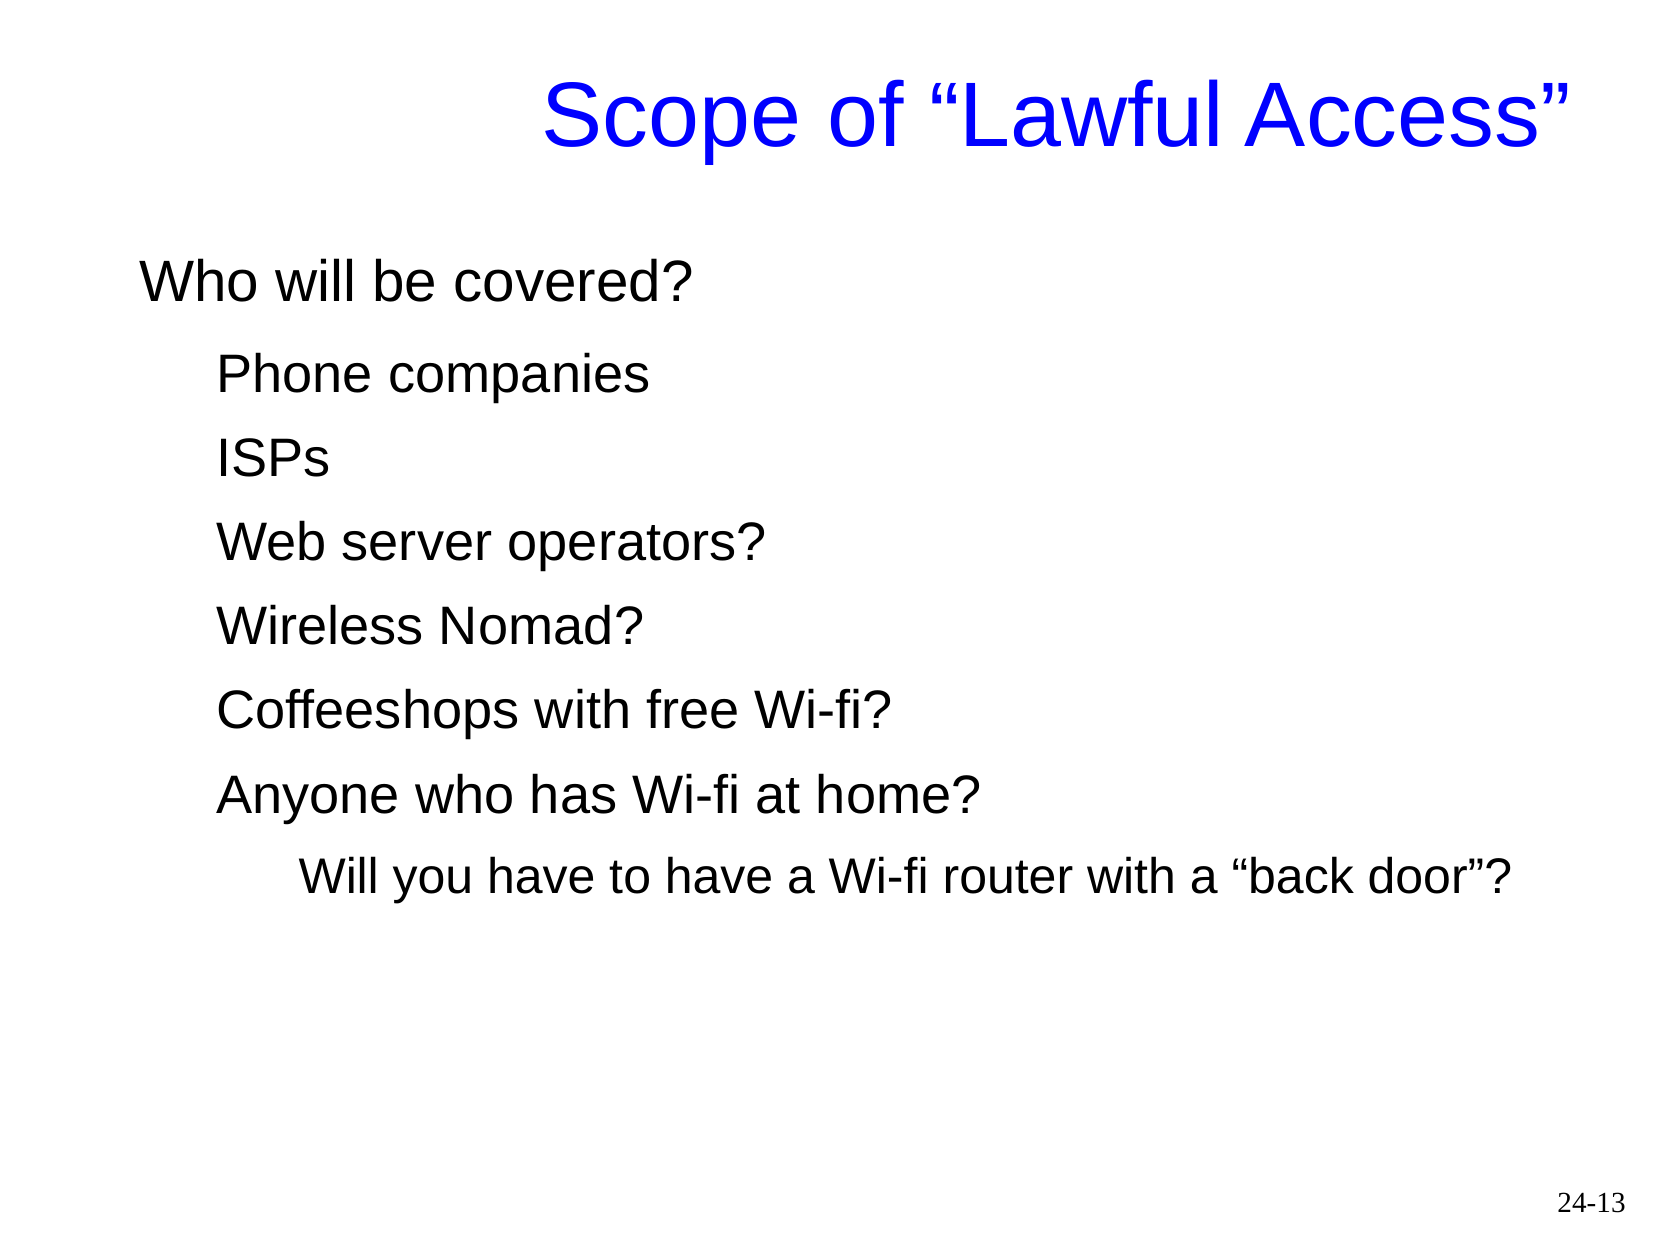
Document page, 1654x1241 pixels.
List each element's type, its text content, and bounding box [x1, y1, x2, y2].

title Scope of “Lawful Access” [84, 11, 1573, 219]
list Who will be covered? Phone companies ISPs Web server operators? Wireless Nomad? Coffeeshops with free Wi-fi? Anyone who has Wi-fi at home? Will you have to have a Wi-fi router with a “back door”? [121, 248, 1534, 1031]
